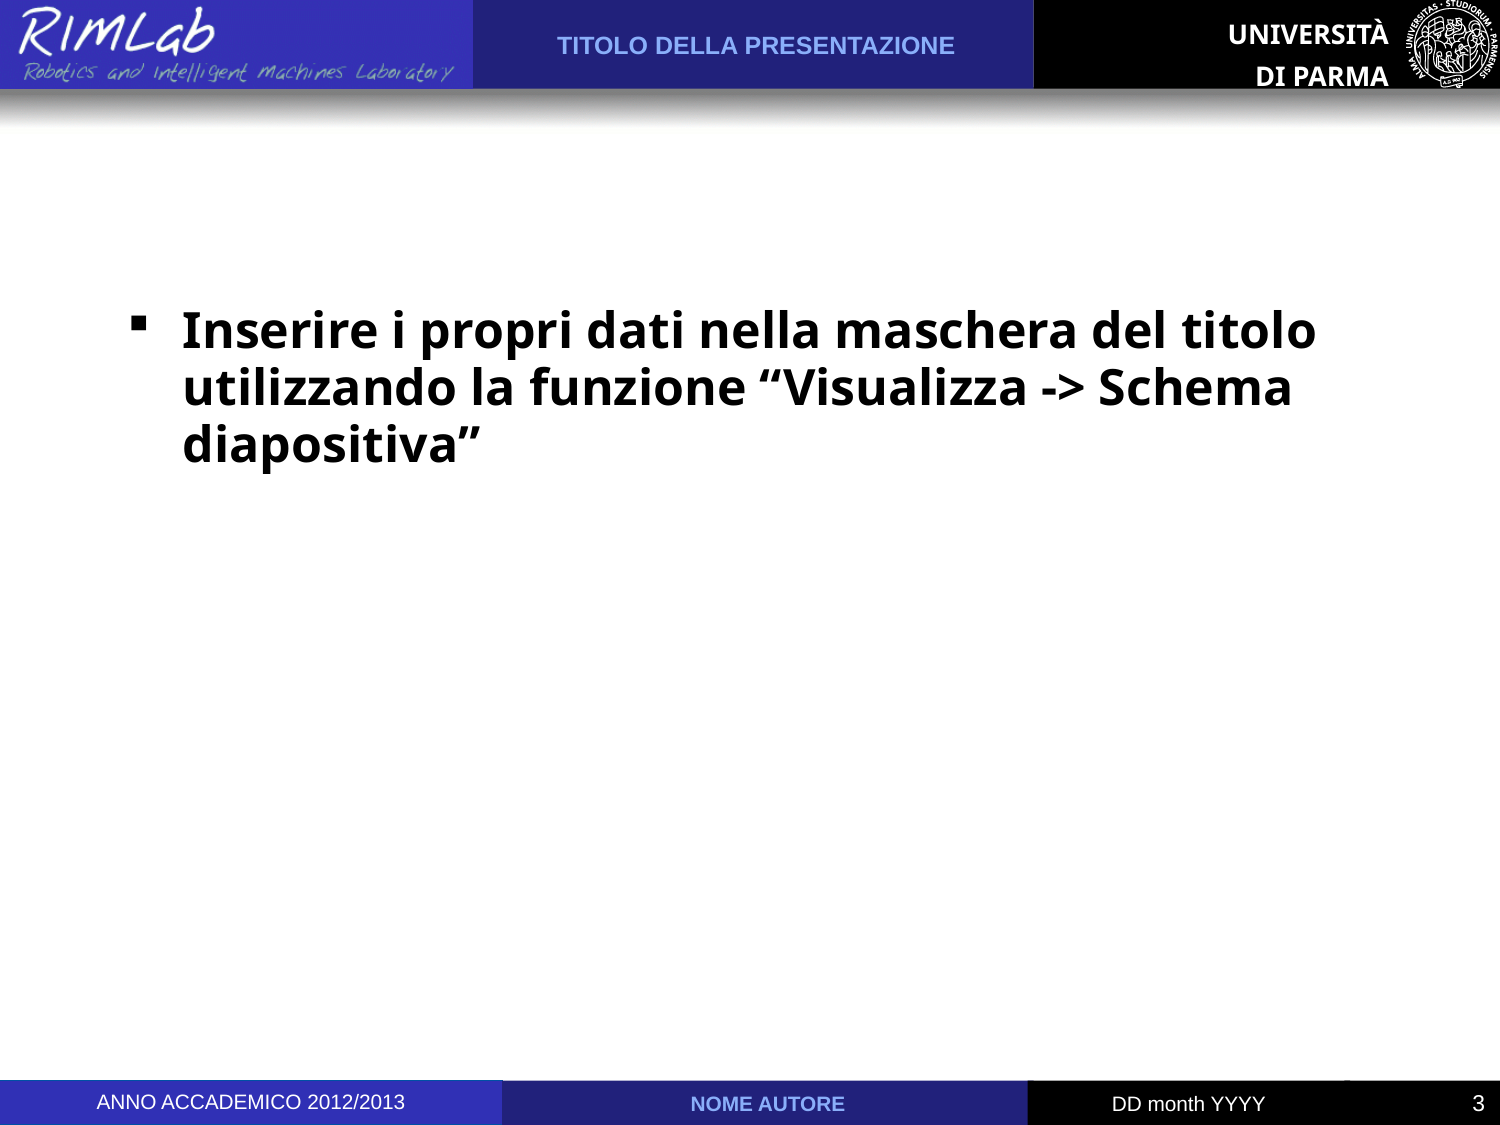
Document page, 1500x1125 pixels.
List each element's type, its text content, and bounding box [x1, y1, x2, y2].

slide_number <numero> [1344, 1080, 1500, 1125]
list Inserire i propri dati nella maschera del titolo utilizzando la funzione “Visualizza -> Schema diapositiva” [112, 295, 1388, 1004]
picture [0, 0, 1500, 134]
picture [1406, 0, 1498, 88]
